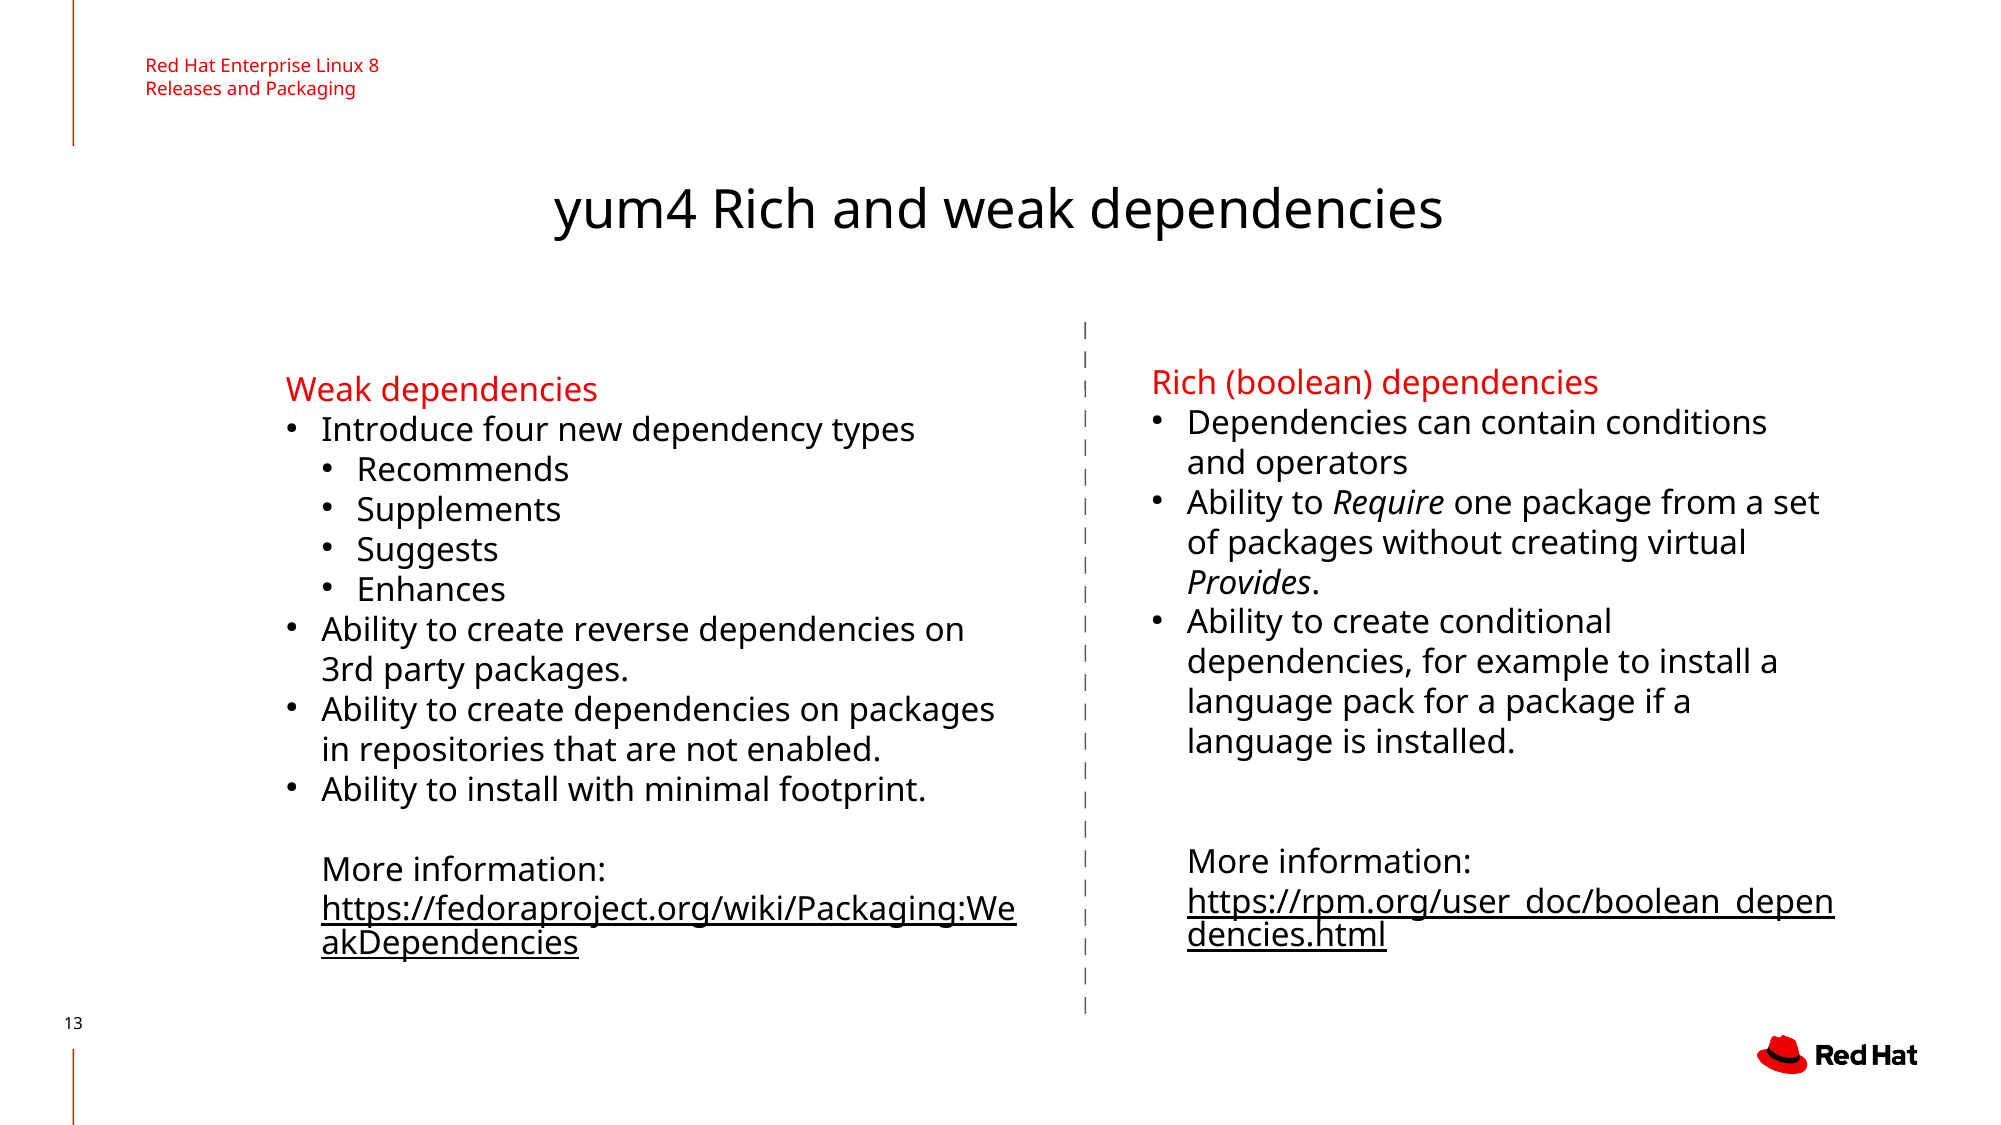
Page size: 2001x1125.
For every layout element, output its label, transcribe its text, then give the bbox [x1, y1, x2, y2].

text_box Rich (boolean) dependencies Dependencies can contain conditions and operators Ability to Require one package from a set of packages without creating virtual Provides. Ability to create conditional dependencies, for example to install a language pack for a package if a language is installed. More information: https://rpm.org/user_doc/boolean_dependencies.html [1136, 313, 1851, 881]
text_box Weak dependencies Introduce four new dependency types Recommends Supplements Suggests Enhances Ability to create reverse dependencies on 3rd party packages. Ability to create dependencies on packages in repositories that are not enabled. Ability to install with minimal footprint. More information: https://fedoraproject.org/wiki/Packaging:WeakDependencies [271, 361, 1033, 935]
title yum4 Rich and weak dependencies [287, 155, 1713, 314]
slide_number <number> [13, 1012, 134, 1036]
text_box Red Hat Enterprise Linux 8 Releases and Packaging [73, 9, 919, 144]
picture [1757, 1035, 1918, 1074]
